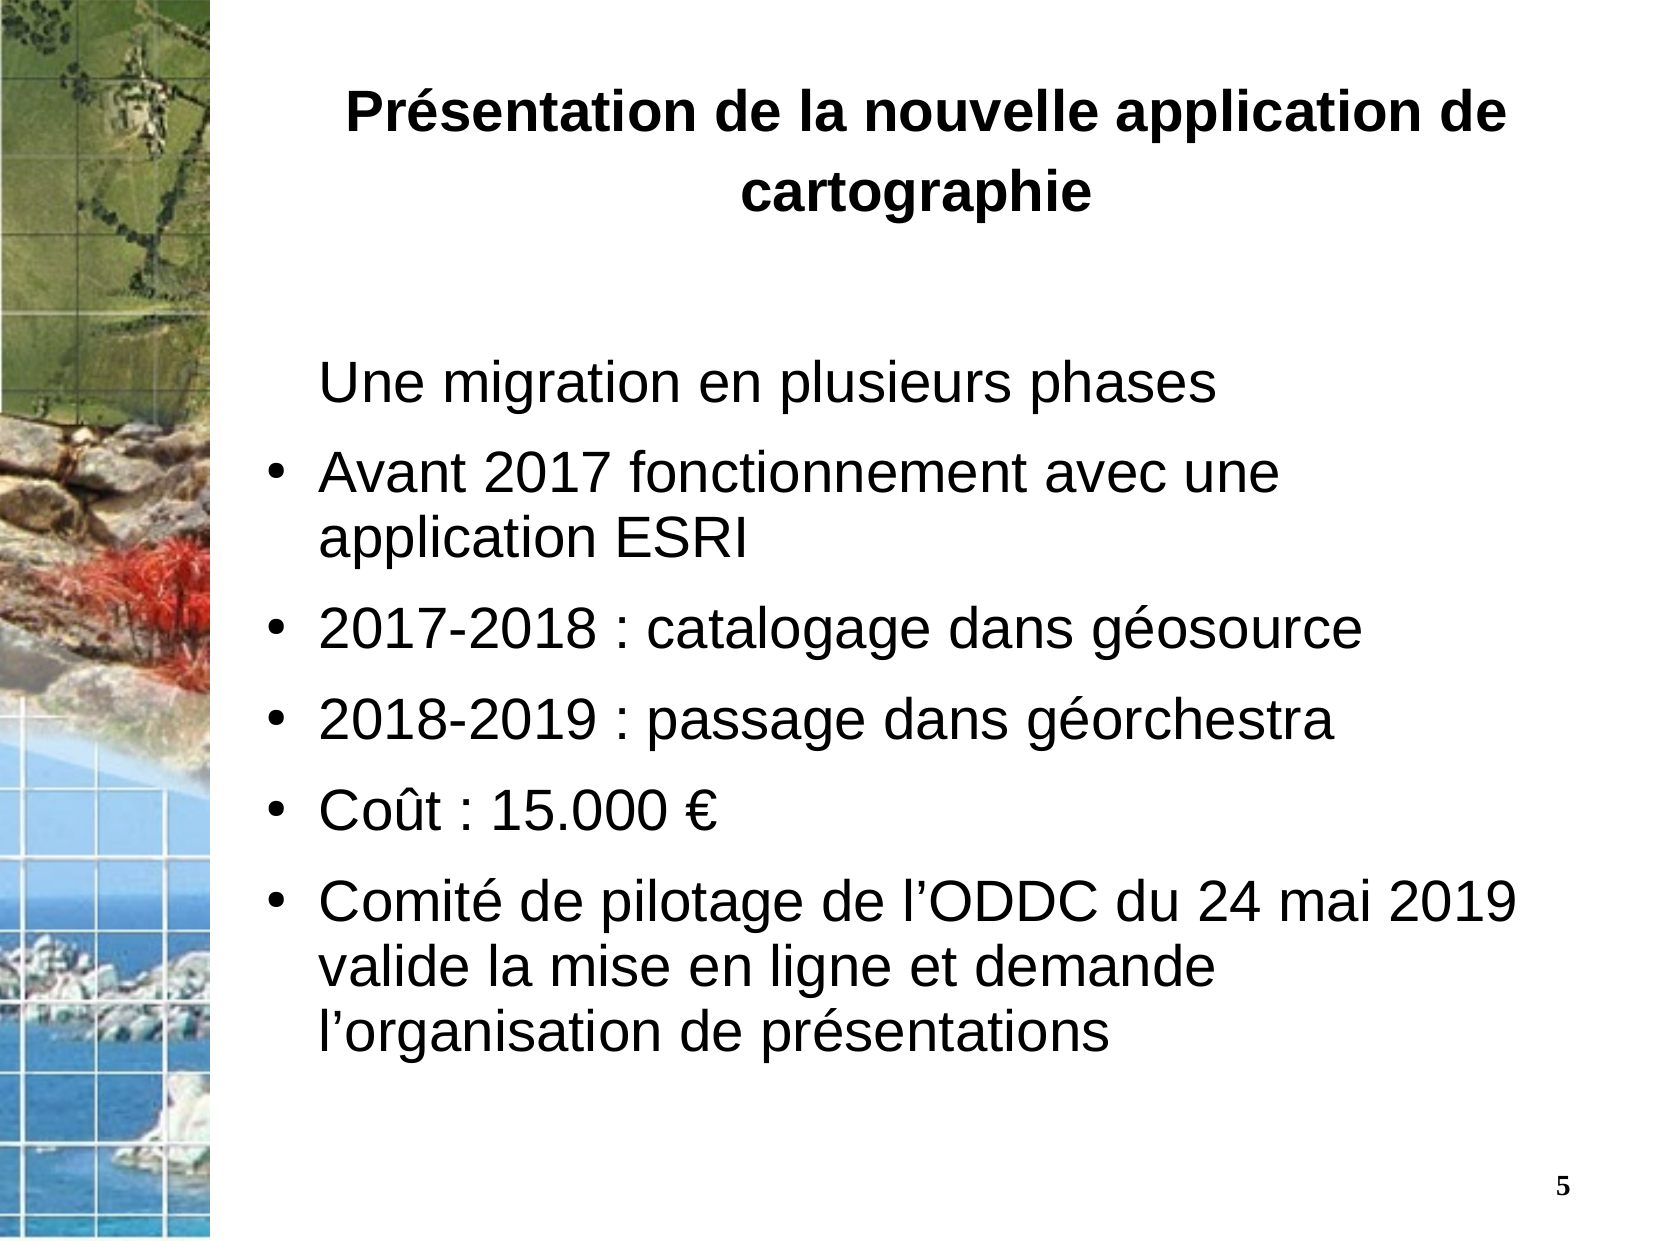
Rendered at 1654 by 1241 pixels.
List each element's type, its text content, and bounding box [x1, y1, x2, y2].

title Présentation de la nouvelle application de cartographie [248, 49, 1571, 257]
picture [0, 0, 210, 1241]
list Une migration en plusieurs phases Avant 2017 fonctionnement avec une application ESRI 2017-2018 : catalogage dans géosource 2018-2019 : passage dans géorchestra Coût : 15.000 € Comité de pilotage de l’ODDC du 24 mai 2019 valide la mise en ligne et demande l’organisation de présentations [248, 349, 1571, 1170]
